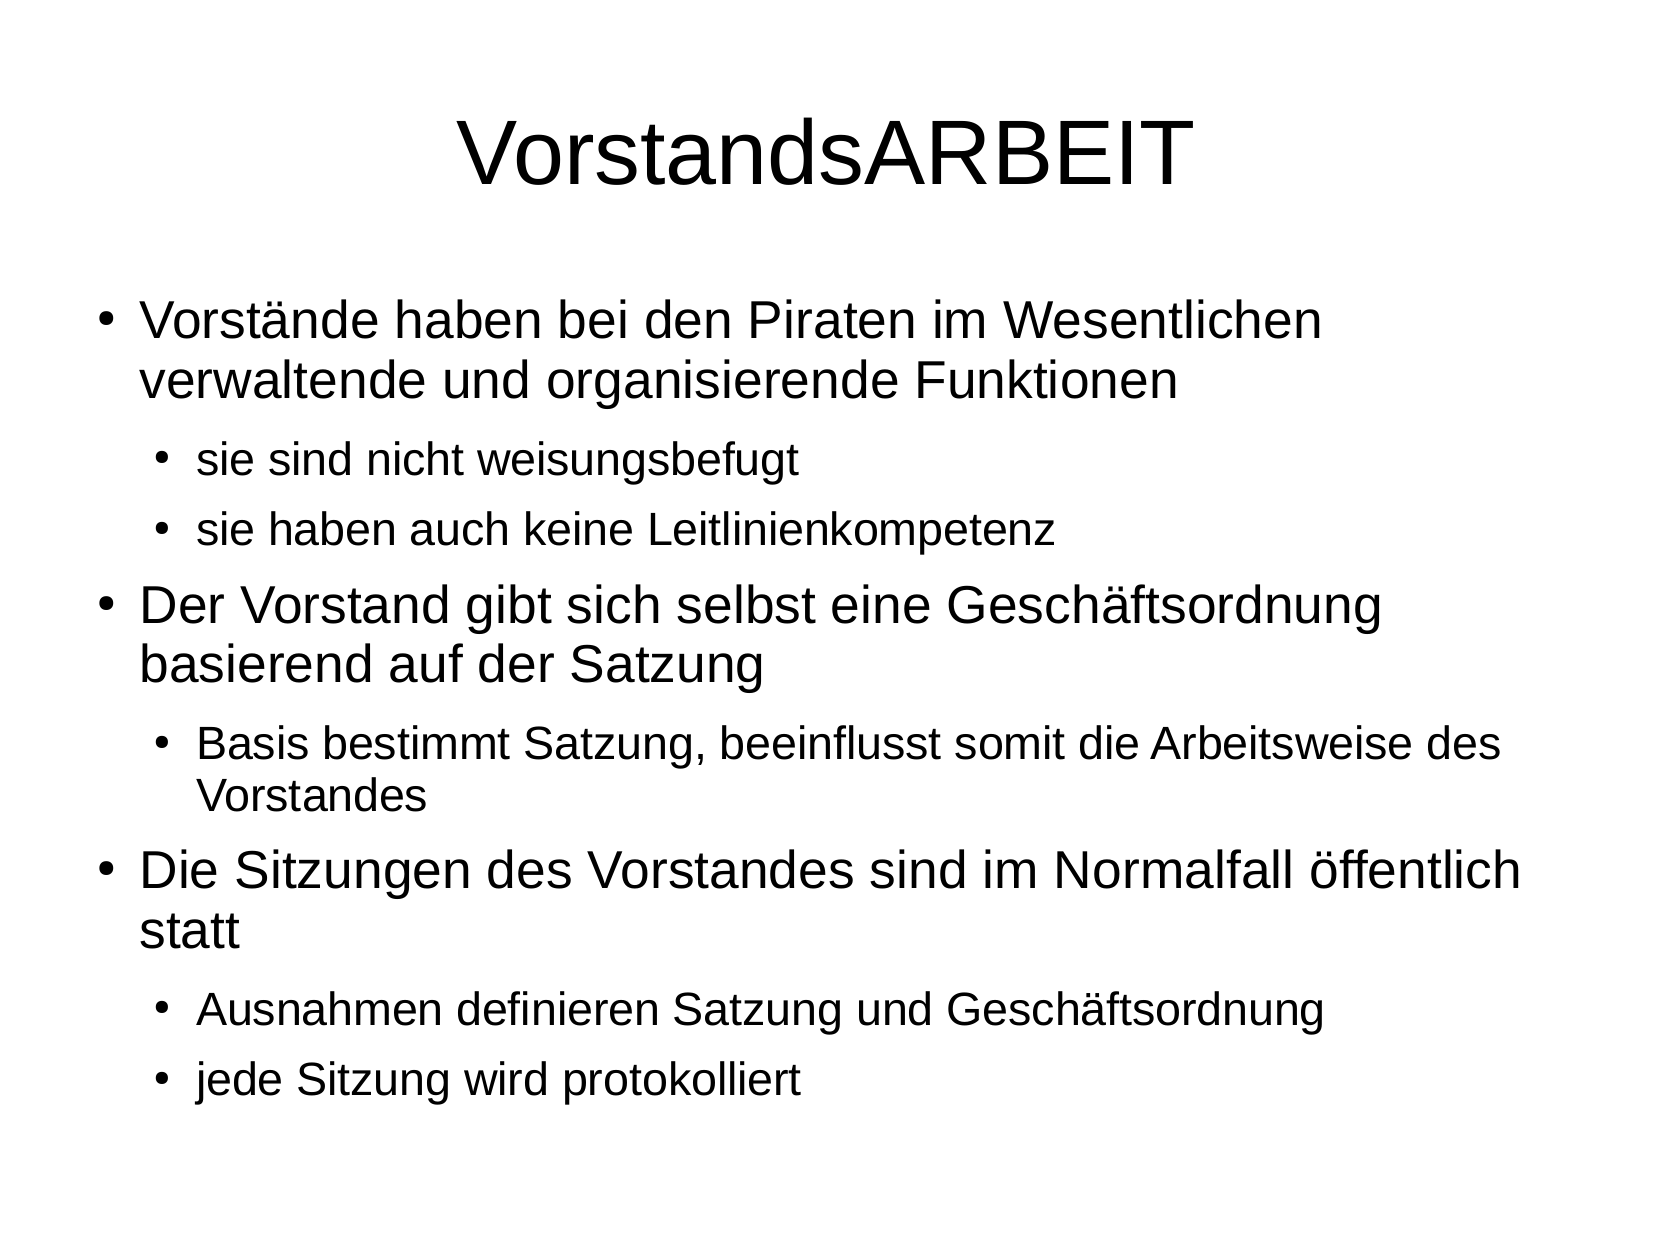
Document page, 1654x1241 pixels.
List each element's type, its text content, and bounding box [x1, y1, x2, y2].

list Vorstände haben bei den Piraten im Wesentlichen verwaltende und organisierende Funktionen sie sind nicht weisungsbefugt sie haben auch keine Leitlinienkompetenz Der Vorstand gibt sich selbst eine Geschäftsordnung basierend auf der Satzung Basis bestimmt Satzung, beeinflusst somit die Arbeitsweise des Vorstandes Die Sitzungen des Vorstandes sind im Normalfall öffentlich statt Ausnahmen definieren Satzung und Geschäftsordnung jede Sitzung wird protokolliert [82, 290, 1571, 1109]
title VorstandsARBEIT [82, 49, 1571, 257]
